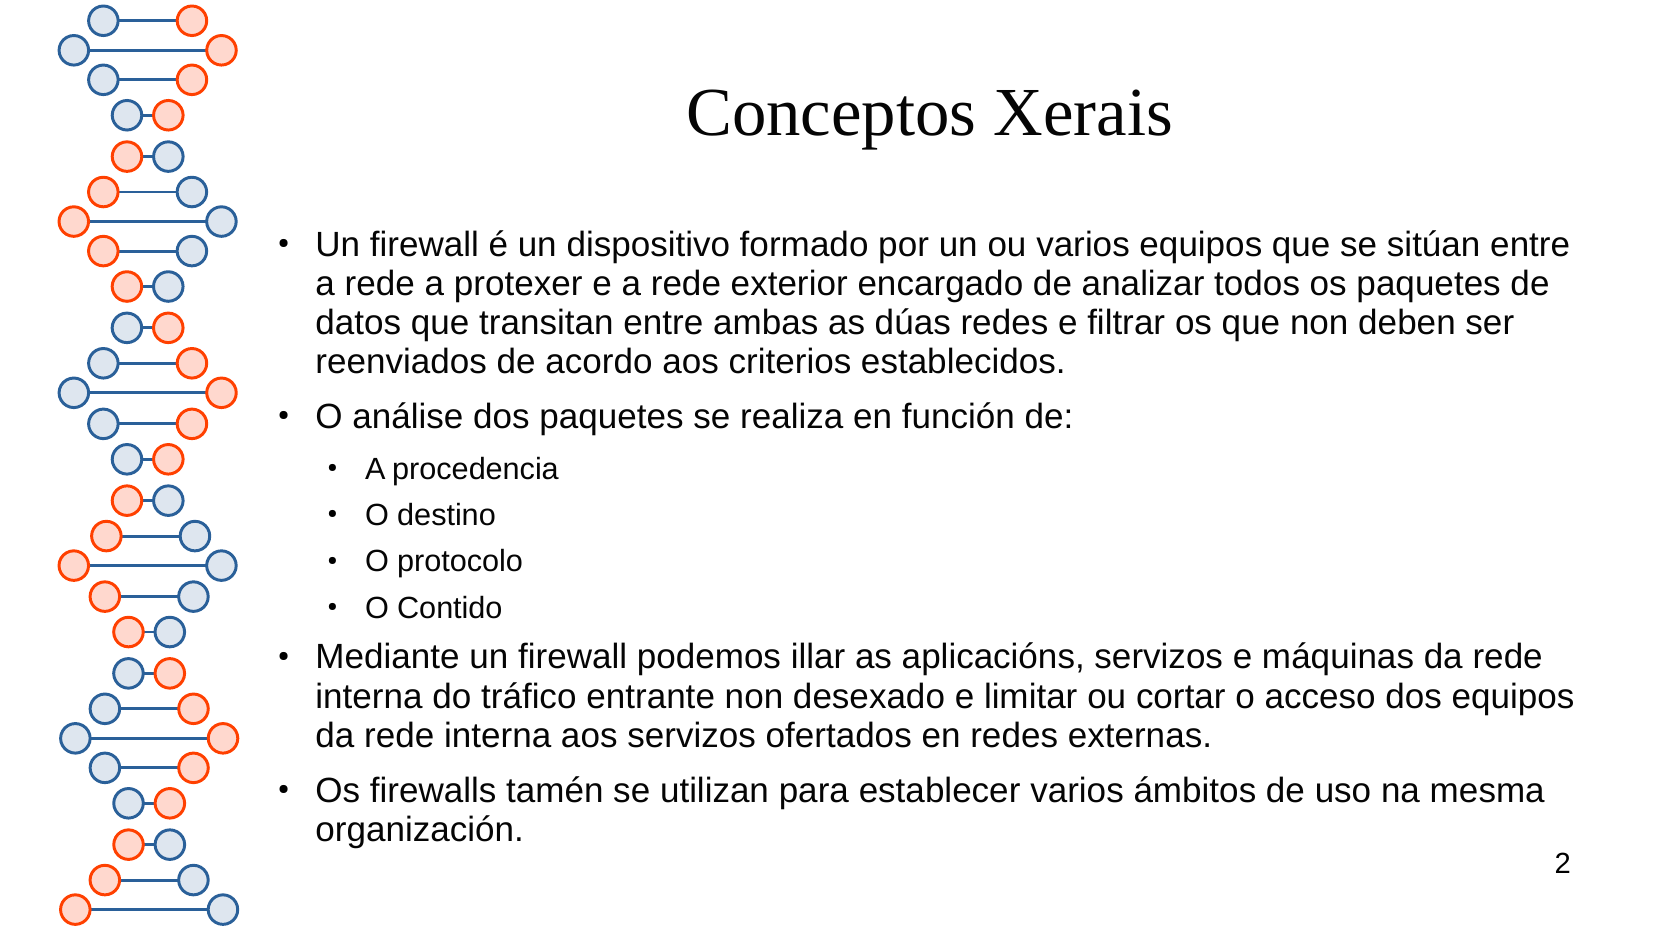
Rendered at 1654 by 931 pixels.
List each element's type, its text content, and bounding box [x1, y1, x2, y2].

title Conceptos Xerais [265, 35, 1595, 189]
list Un firewall é un dispositivo formado por un ou varios equipos que se sitúan entre a rede a protexer e a rede exterior encargado de analizar todos os paquetes de datos que transitan entre ambas as dúas redes e filtrar os que non deben ser reenviados de acordo aos criterios establecidos. O análise dos paquetes se realiza en función de: A procedencia O destino O protocolo O Contido Mediante un firewall podemos illar as aplicacións, servizos e máquinas da rede interna do tráfico entrante non desexado e limitar ou cortar o acceso dos equipos da rede interna aos servizos ofertados en redes externas. Os firewalls tamén se utilizan para establecer varios ámbitos de uso na mesma organización. [265, 224, 1595, 857]
